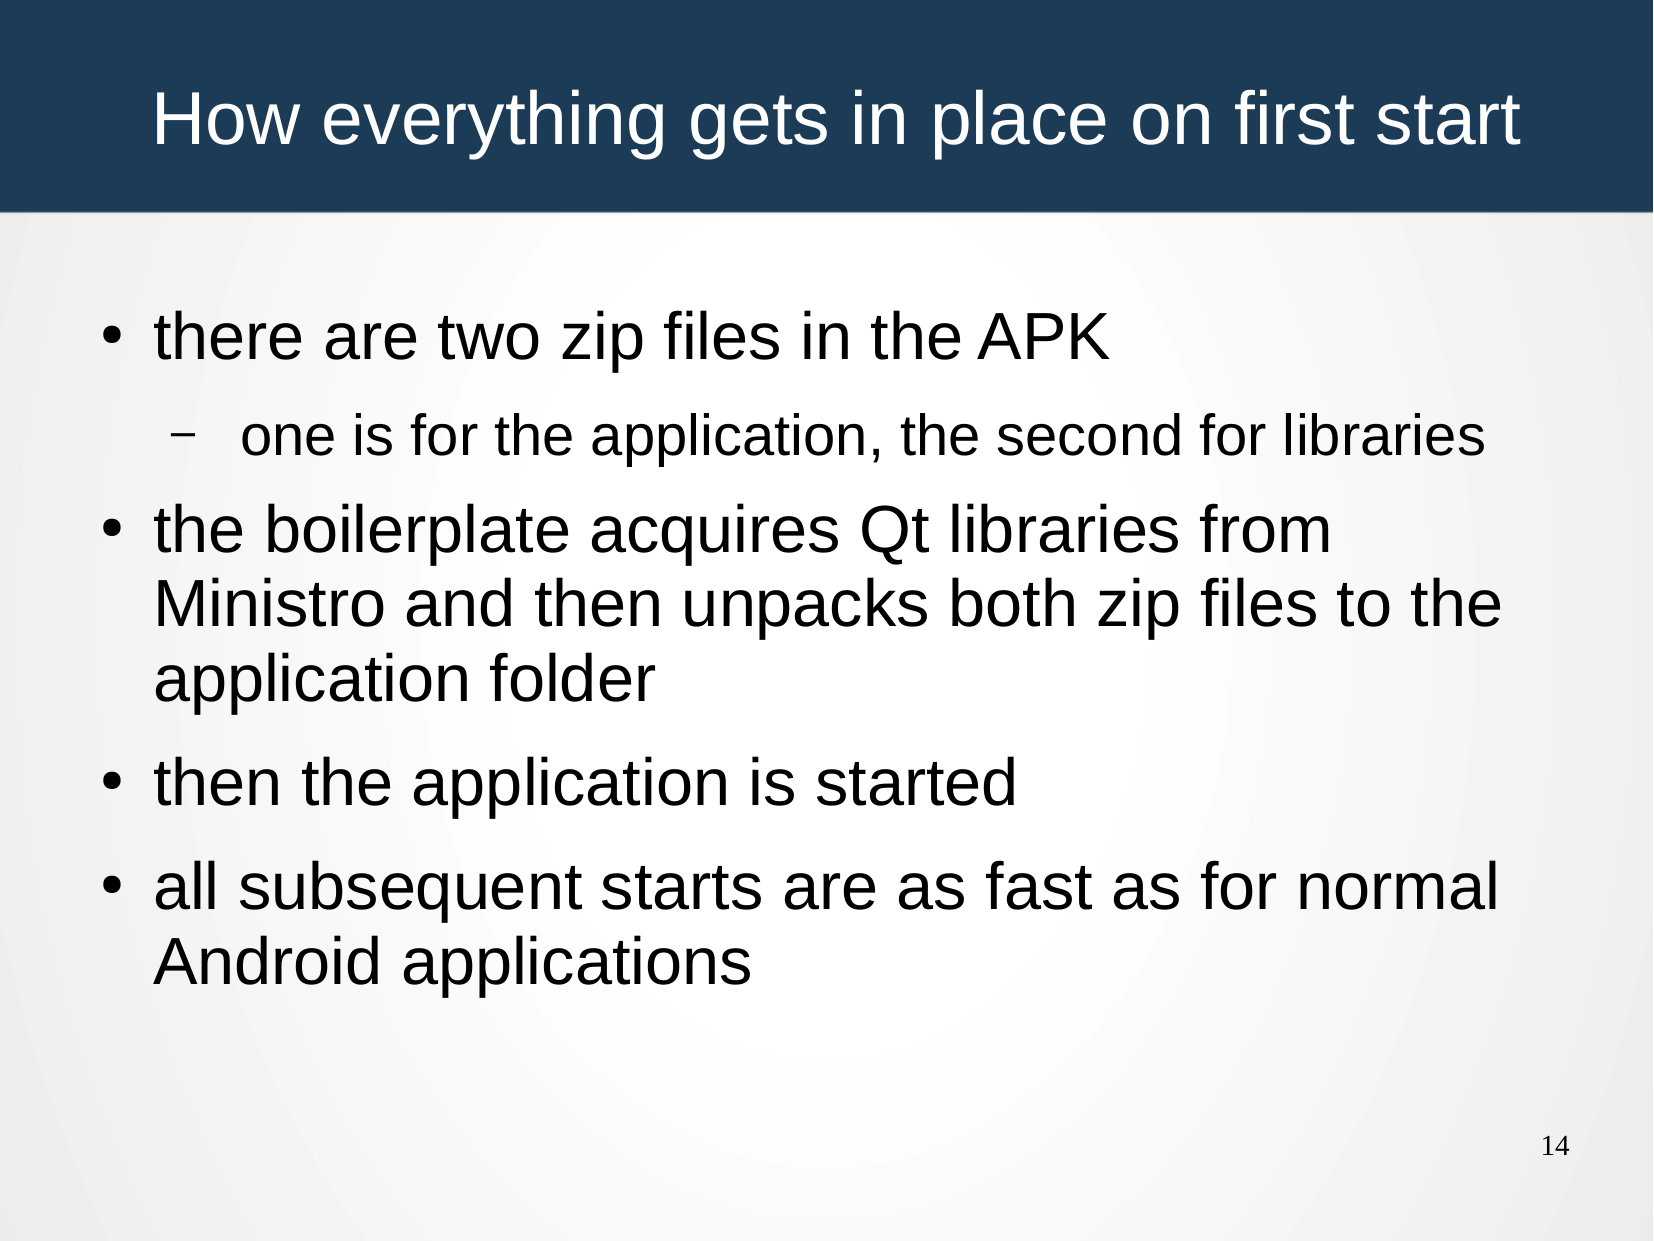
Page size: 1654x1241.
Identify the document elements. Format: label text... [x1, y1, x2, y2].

list there are two zip files in the APK one is for the application, the second for libraries the boilerplate acquires Qt libraries from Ministro and then unpacks both zip files to the application folder then the application is started all subsequent starts are as fast as for normal Android applications [82, 299, 1571, 1019]
title How everything gets in place on first start [82, 47, 1571, 189]
picture [0, 0, 1653, 1241]
